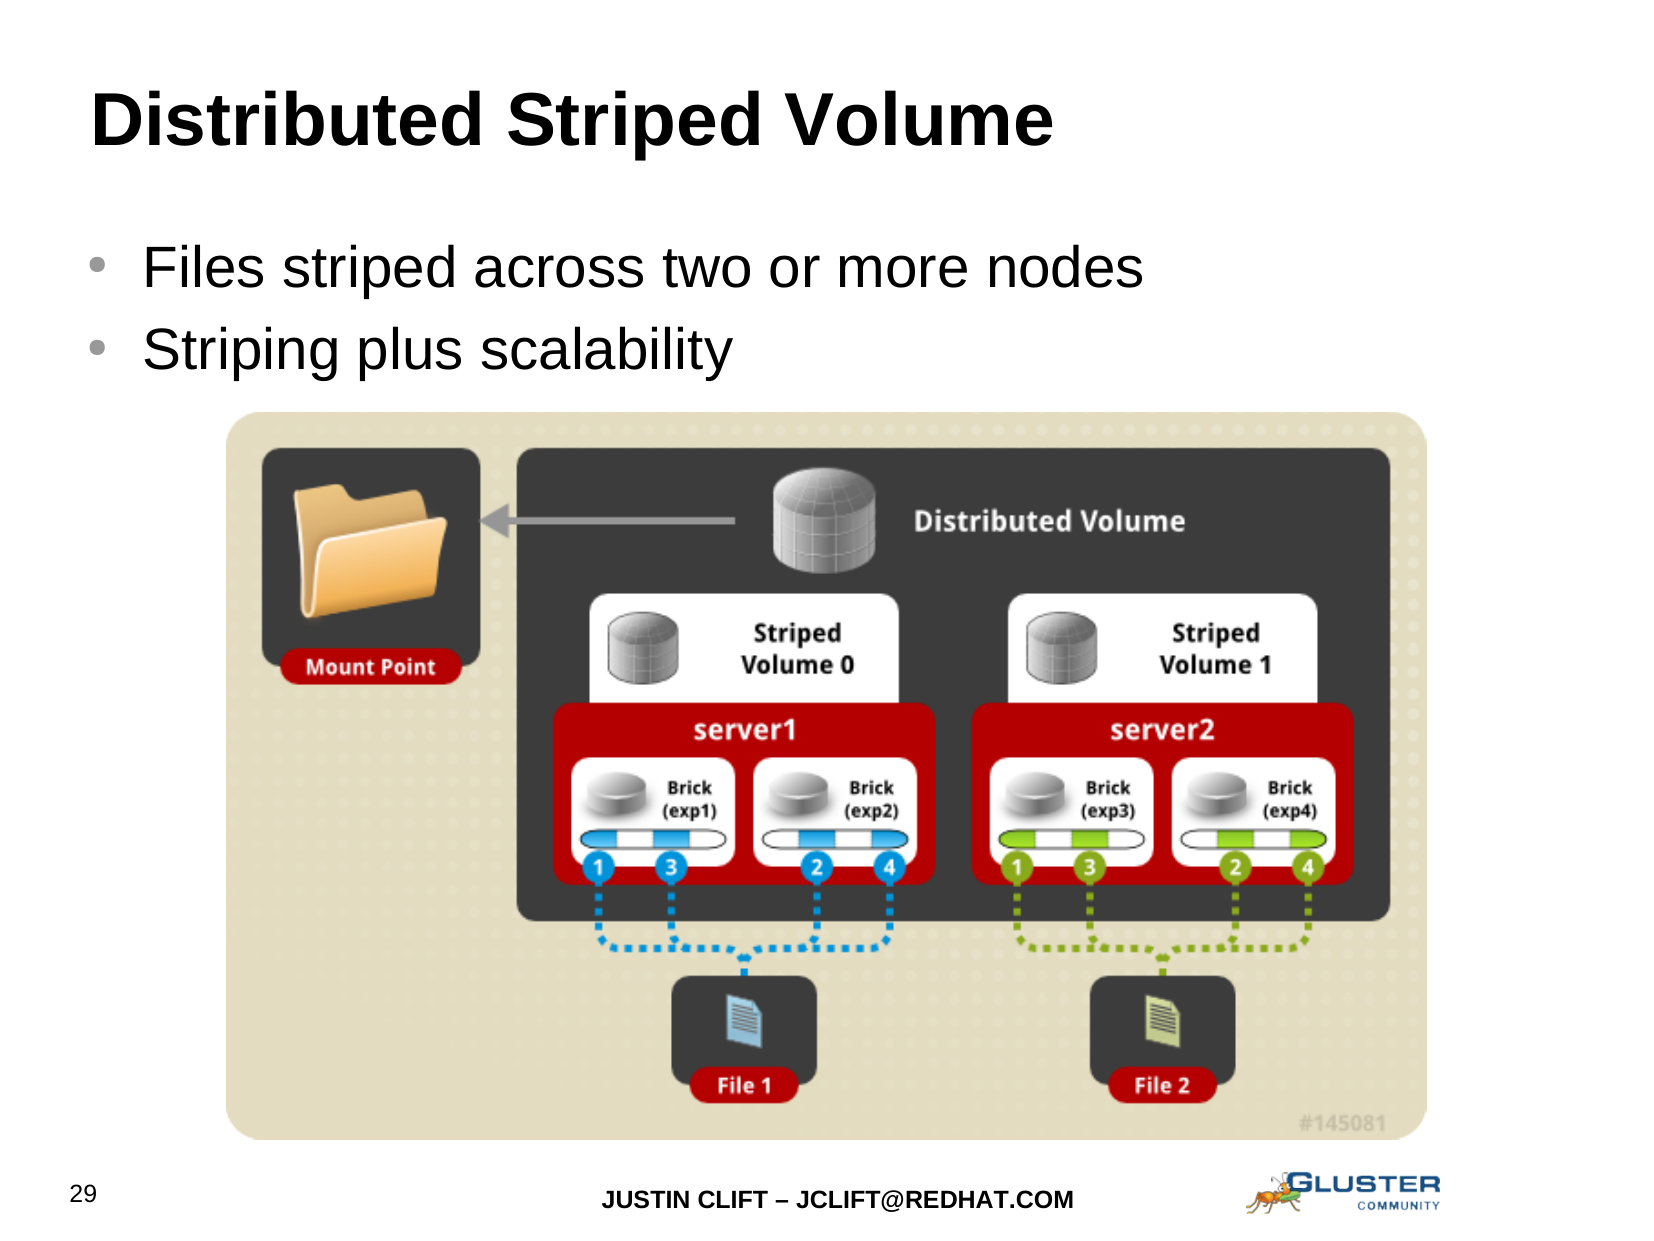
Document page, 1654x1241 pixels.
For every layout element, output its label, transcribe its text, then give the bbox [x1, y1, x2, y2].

title Distributed Striped Volume [90, 15, 1579, 223]
picture [1246, 1170, 1440, 1215]
picture [226, 412, 1427, 1141]
list Files striped across two or more nodes Striping plus scalability [86, 232, 1576, 1111]
